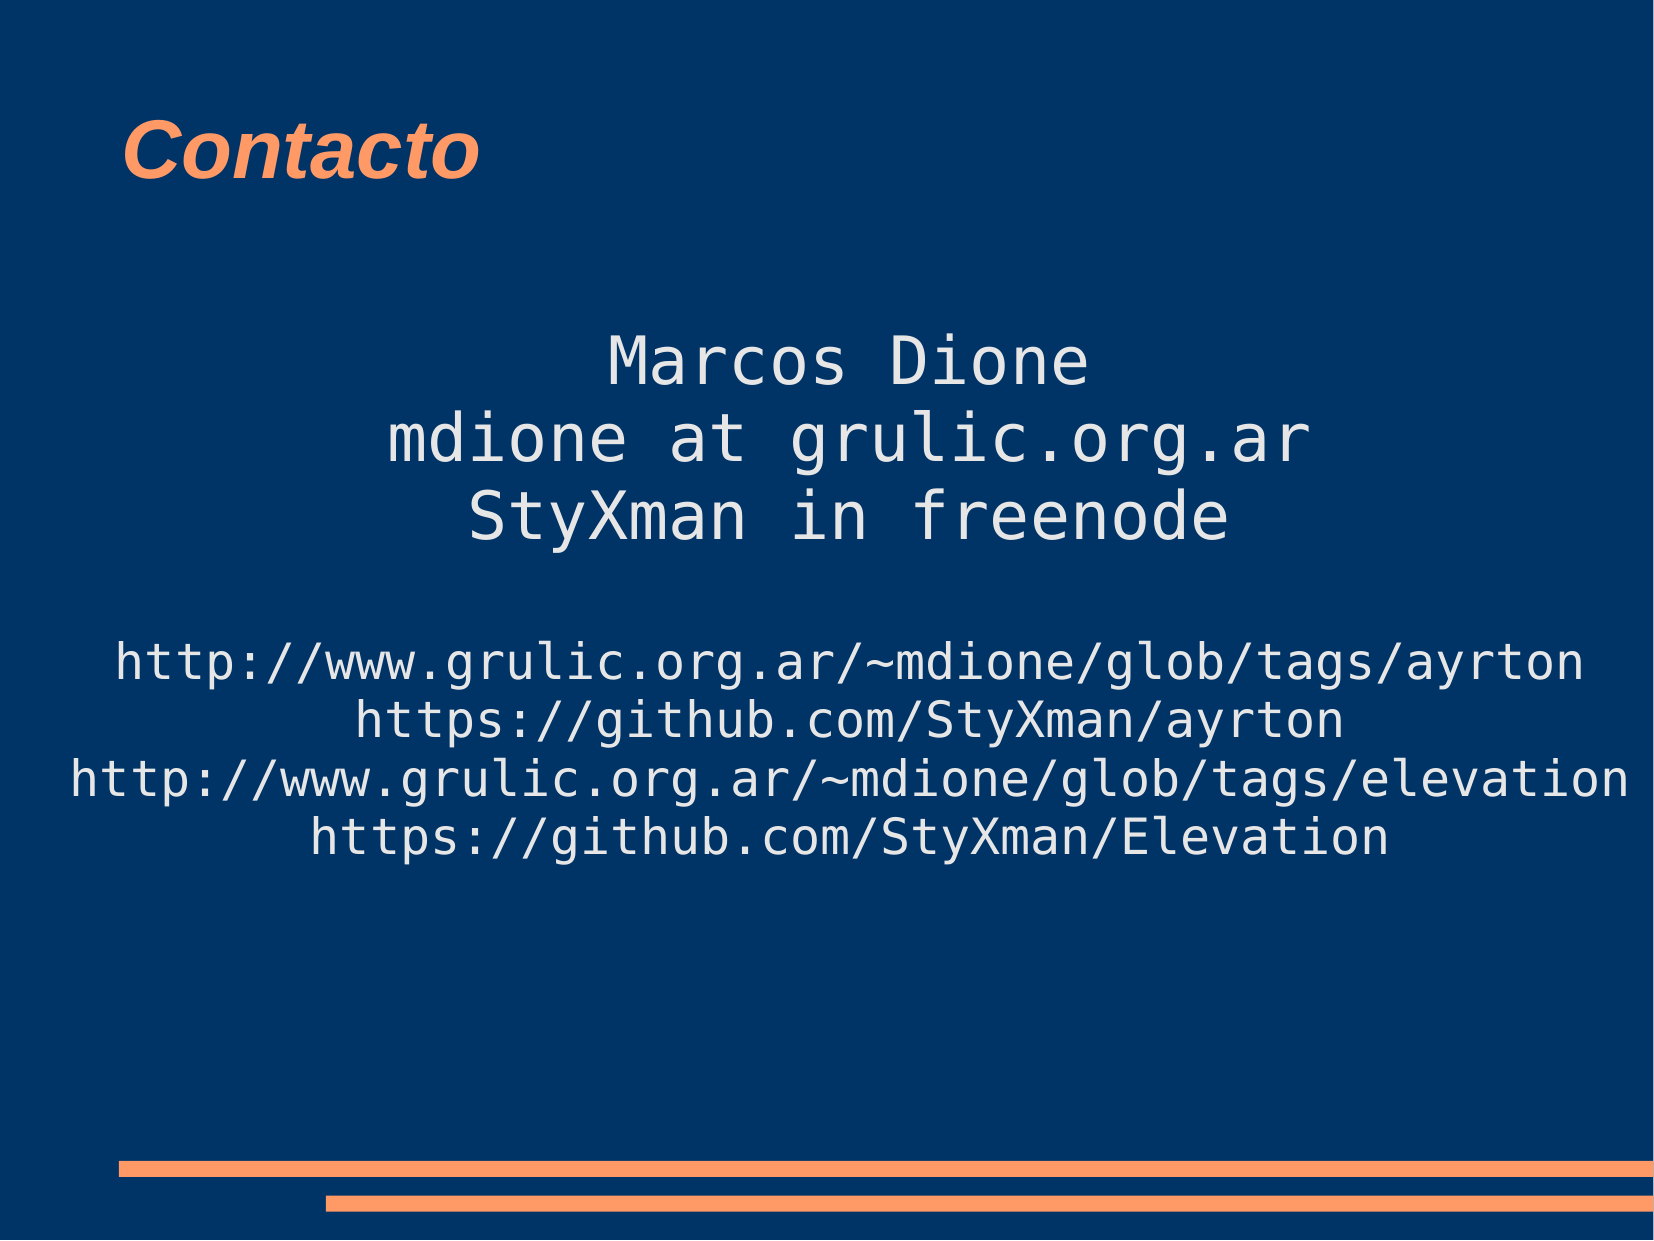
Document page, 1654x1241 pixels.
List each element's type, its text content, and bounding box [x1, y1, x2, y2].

title Contacto [121, 46, 1534, 254]
list Marcos Dione mdione at grulic.org.ar StyXman in freenode http://www.grulic.org.ar/~mdione/glob/tags/ayrton https://github.com/StyXman/ayrton http://www.grulic.org.ar/~mdione/glob/tags/elevation https://github.com/StyXman/Elevation [0, 322, 1654, 1133]
